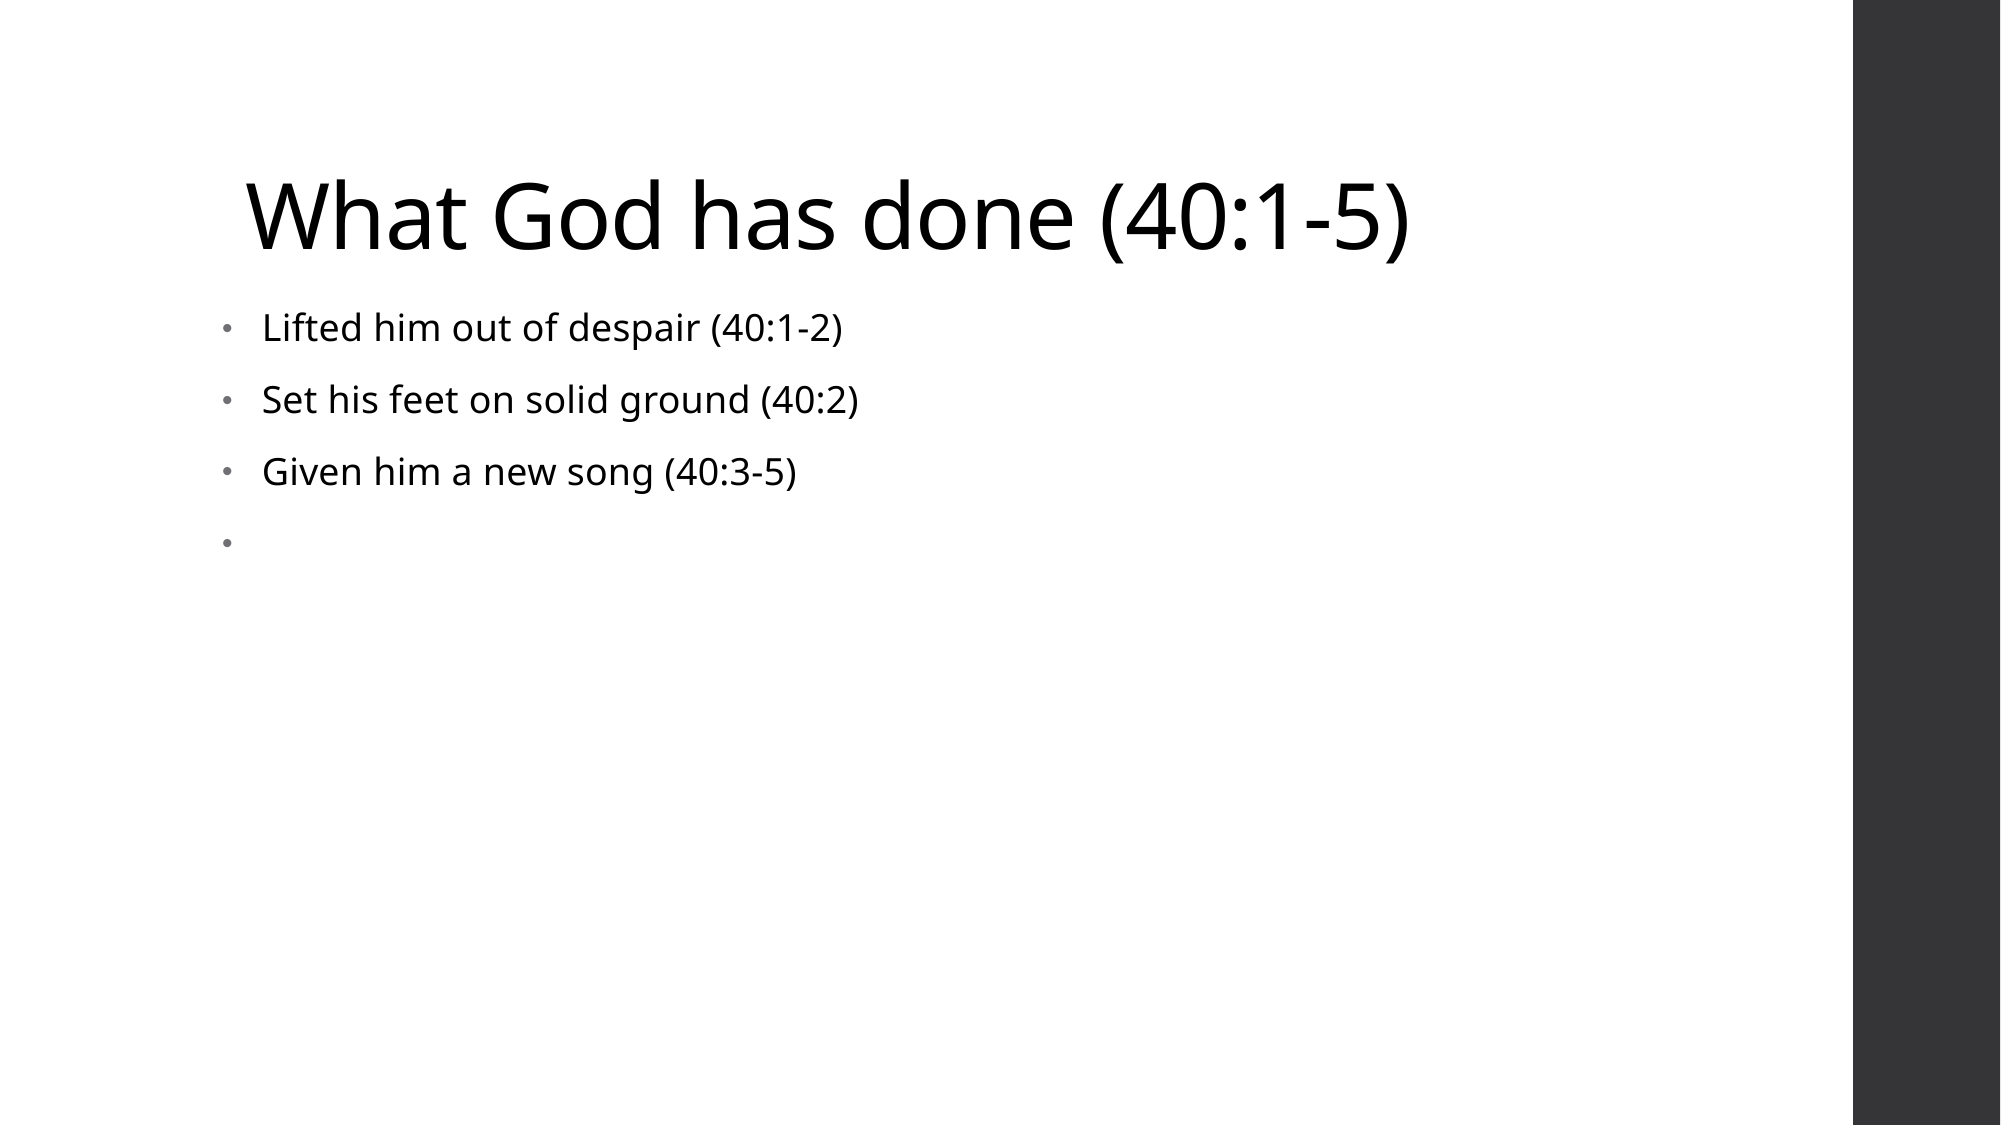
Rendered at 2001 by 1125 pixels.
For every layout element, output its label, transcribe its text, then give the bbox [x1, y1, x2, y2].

list Lifted him out of despair (40:1-2) Set his feet on solid ground (40:2) Given him a new song (40:3-5) [206, 299, 1617, 1014]
title What God has done (40:1-5) [206, 60, 1797, 278]
